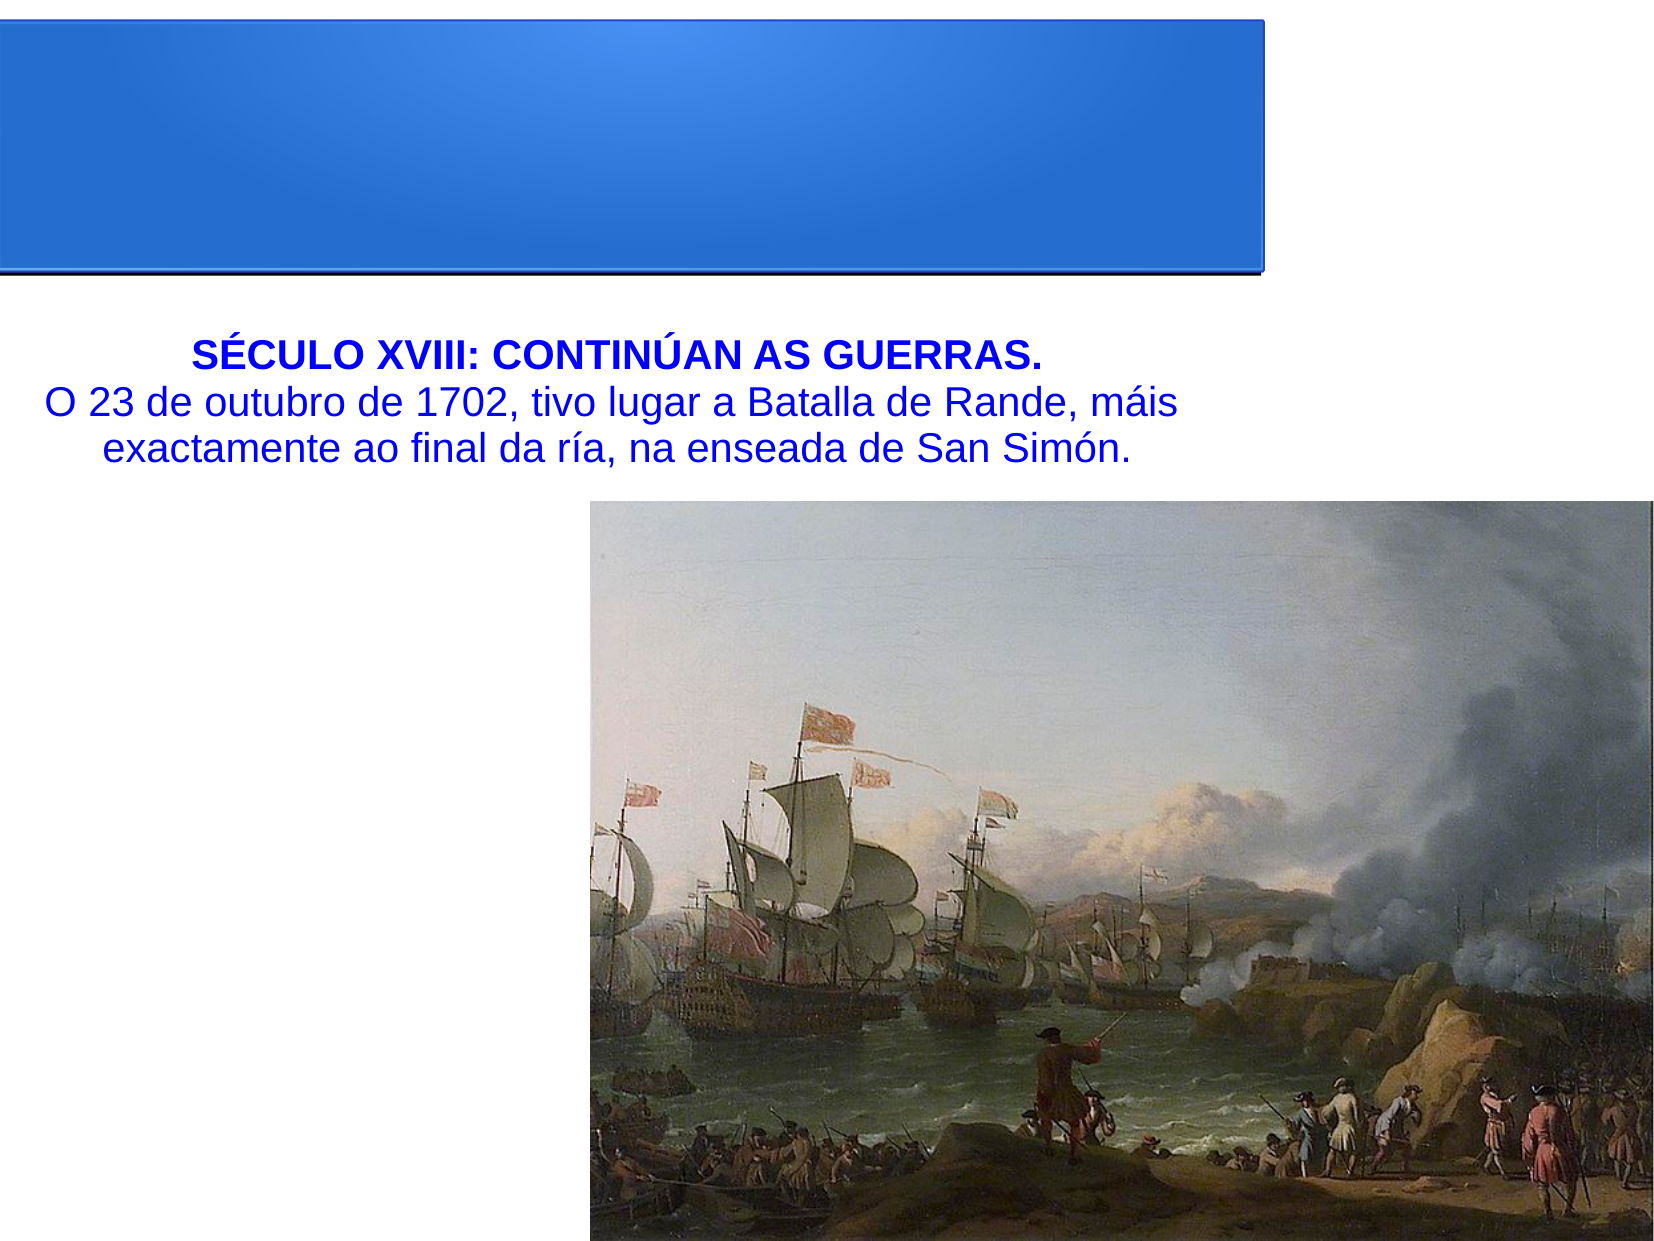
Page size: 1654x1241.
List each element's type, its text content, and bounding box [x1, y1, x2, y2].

picture [590, 501, 1654, 1241]
text_box SÉCULO XVIII: CONTINÚAN AS GUERRAS. O 23 de outubro de 1702, tivo lugar a Batalla de Rande, máis exactamente ao final da ría, na enseada de San Simón. [29, 324, 1654, 1182]
